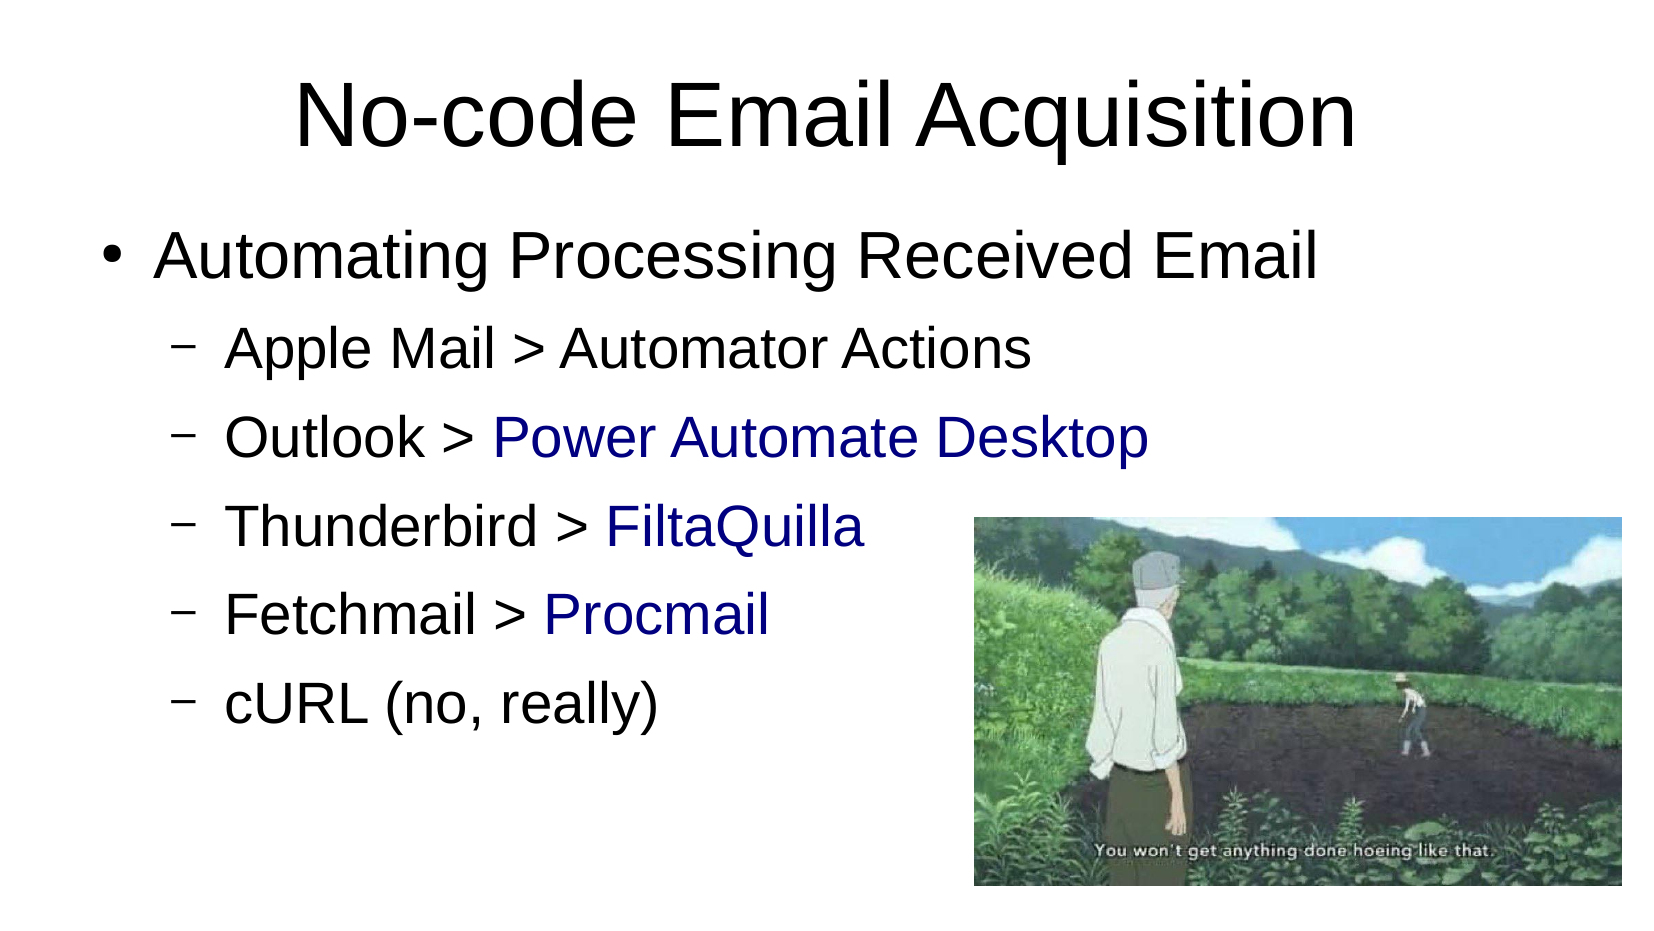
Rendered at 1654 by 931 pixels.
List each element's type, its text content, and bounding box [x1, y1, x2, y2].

title No-code Email Acquisition [82, 37, 1571, 193]
list Automating Processing Received Email Apple Mail > Automator Actions Outlook > Power Automate Desktop Thunderbird > FiltaQuilla Fetchmail > Procmail cURL (no, really) [82, 217, 1571, 857]
picture [974, 517, 1622, 886]
